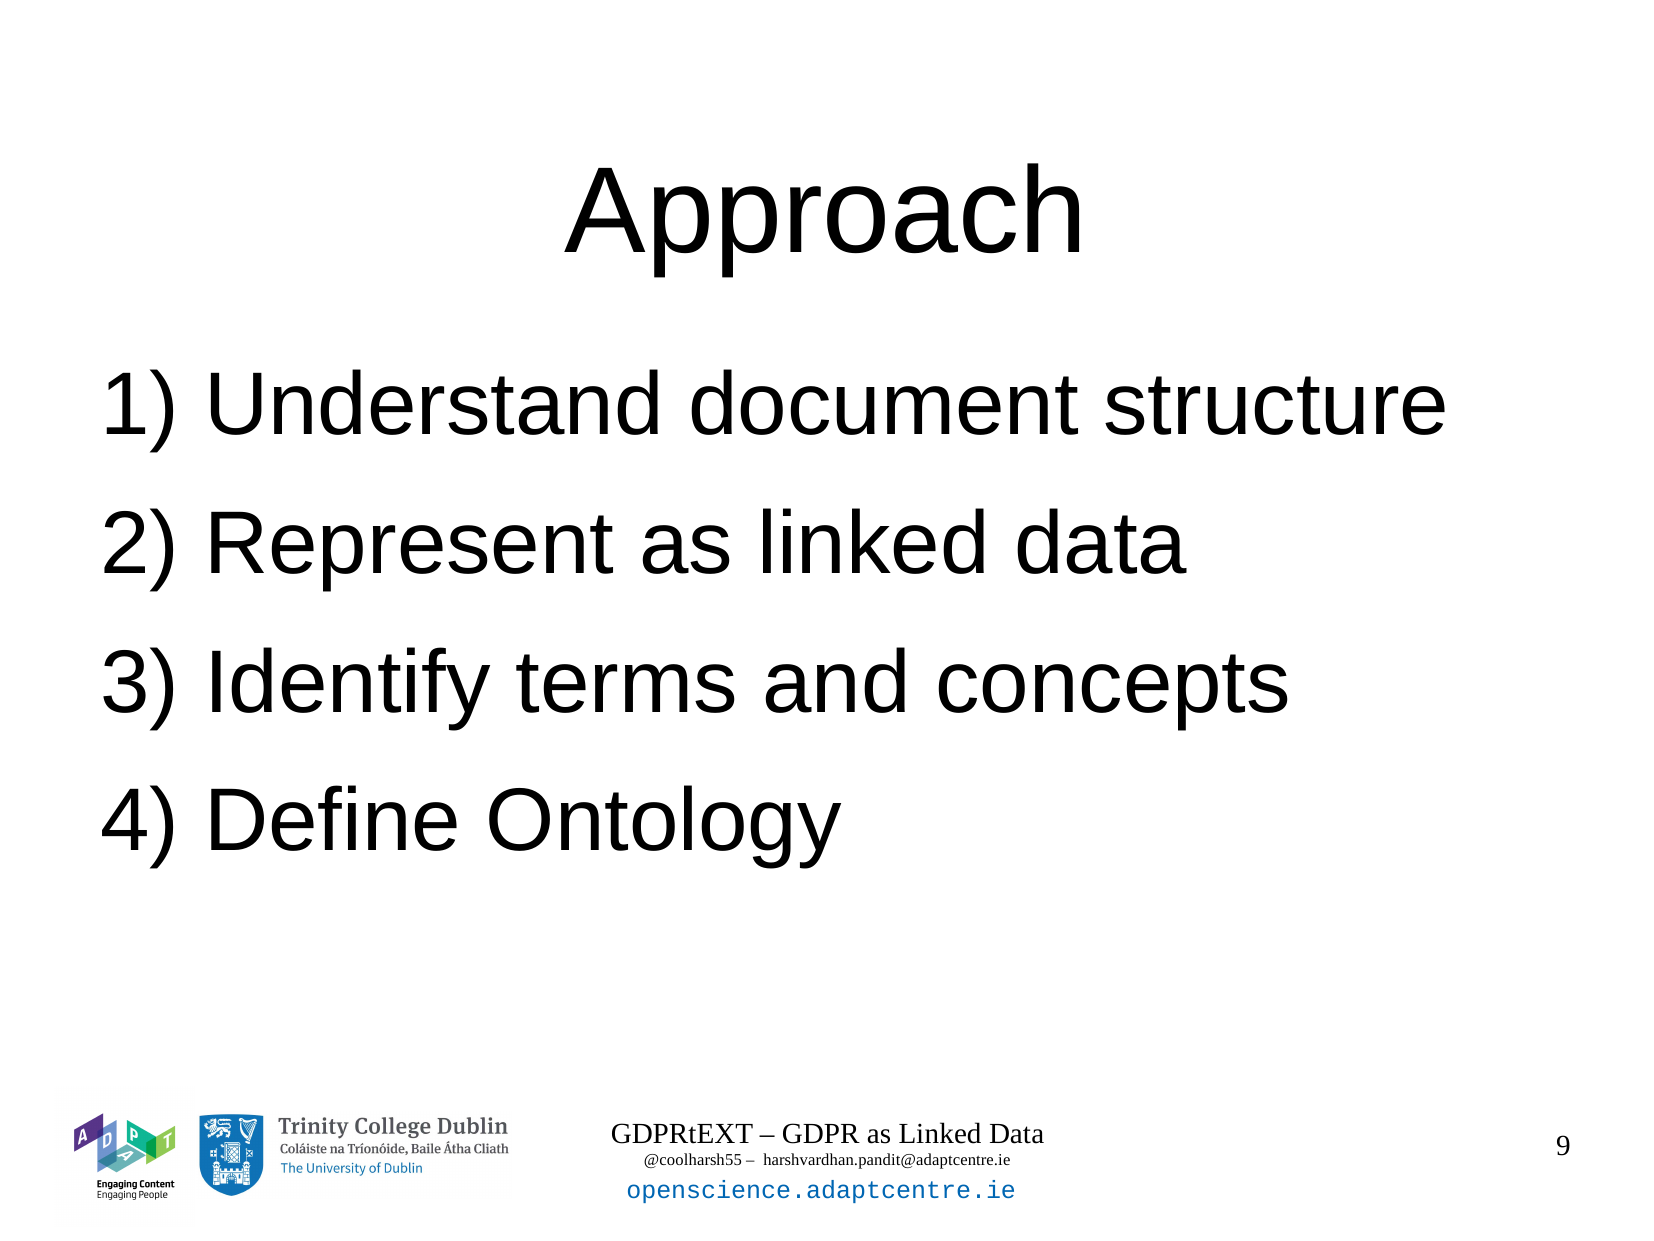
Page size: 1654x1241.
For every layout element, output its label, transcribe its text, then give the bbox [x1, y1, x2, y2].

title Approach [82, 112, 1571, 308]
list Understand document structure Represent as linked data Identify terms and concepts Define Ontology [82, 354, 1571, 1010]
picture [54, 1086, 195, 1227]
picture [196, 1111, 512, 1199]
